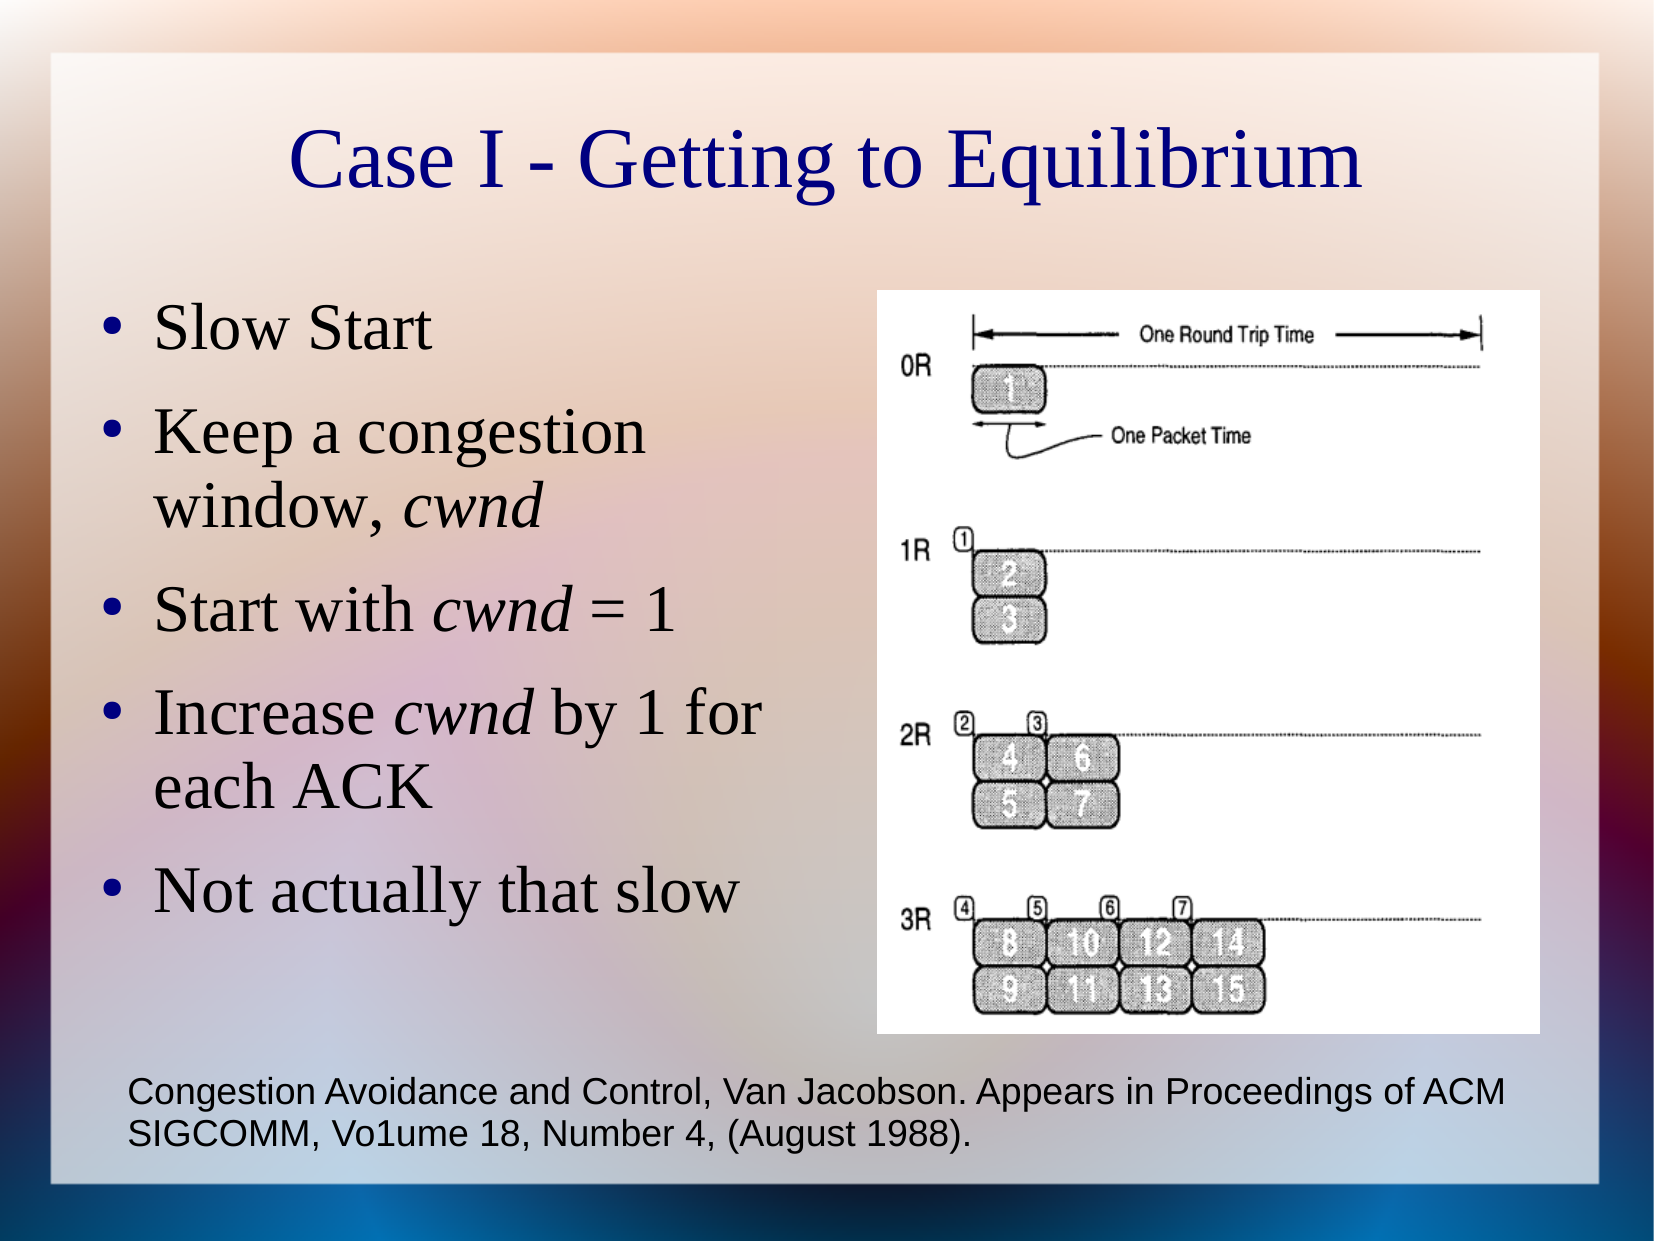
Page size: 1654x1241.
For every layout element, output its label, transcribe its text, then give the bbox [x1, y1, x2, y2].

picture [0, 0, 1654, 1241]
title Case I - Getting to Equilibrium [82, 55, 1571, 263]
text_box Congestion Avoidance and Control, Van Jacobson. Appears in Proceedings of ACM SIGCOMM, Vo1ume 18, Number 4, (August 1988). [112, 1063, 1577, 1163]
list Slow Start Keep a congestion window, cwnd Start with cwnd = 1 Increase cwnd by 1 for each ACK Not actually that slow [82, 290, 809, 1109]
